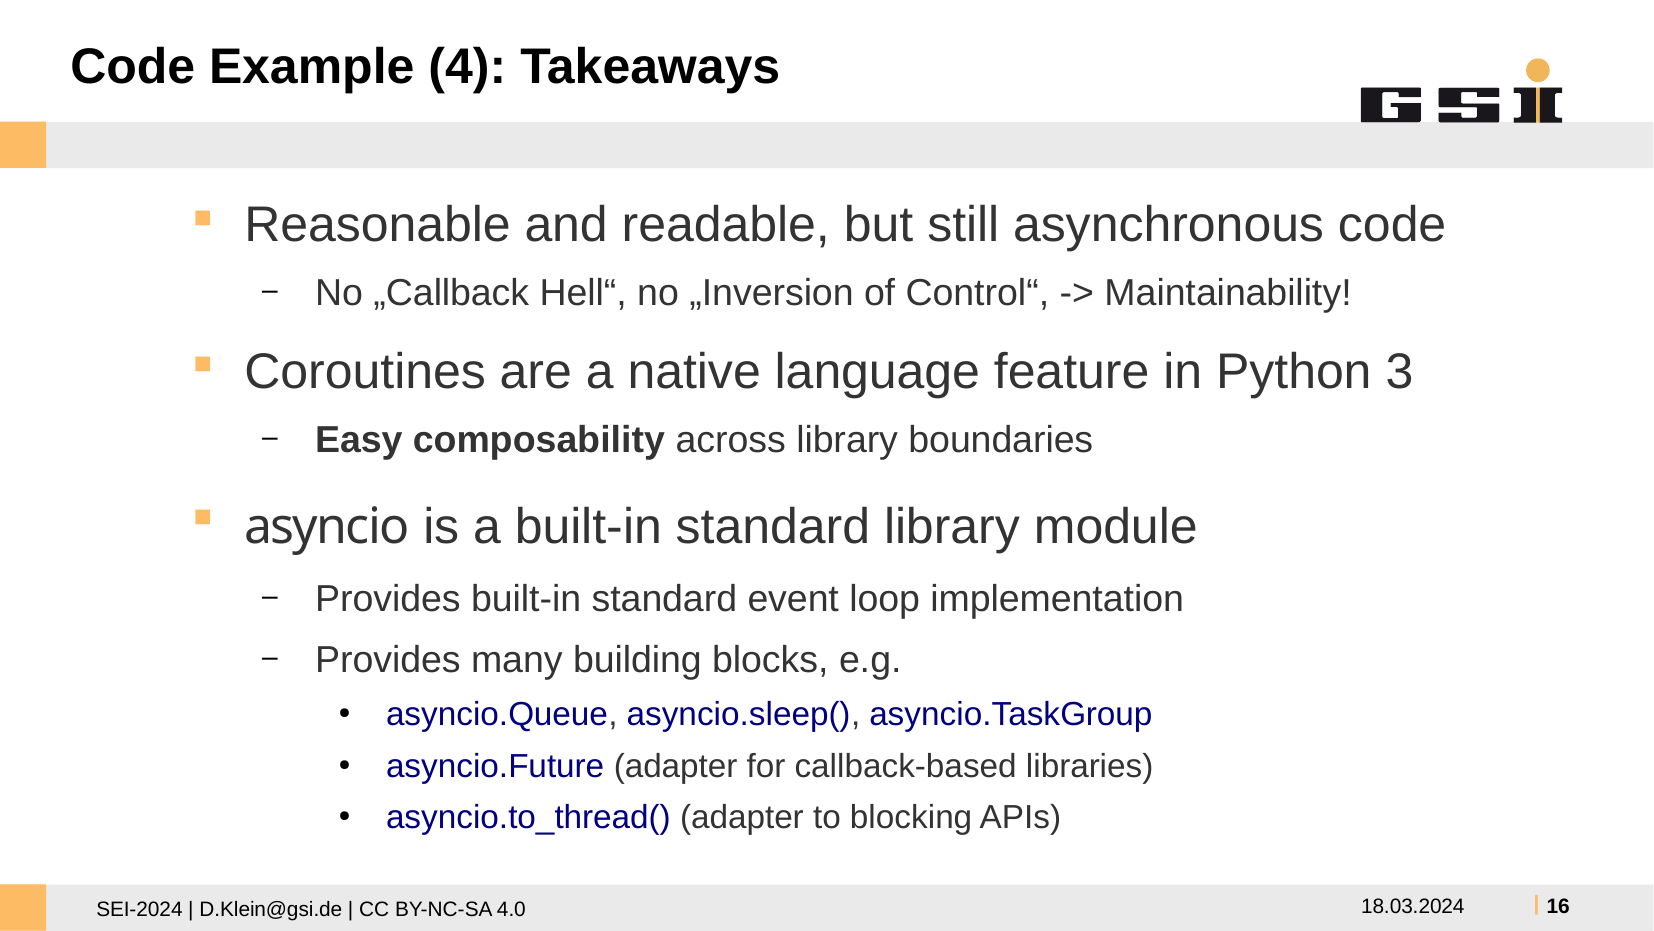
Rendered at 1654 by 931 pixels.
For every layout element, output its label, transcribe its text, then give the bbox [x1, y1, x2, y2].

picture [1359, 56, 1564, 125]
list Reasonable and readable, but still asynchronous code No „Callback Hell“, no „Inversion of Control“, -> Maintainability! Coroutines are a native language feature in Python 3 Easy composability across library boundaries asyncio is a built-in standard library module Provides built-in standard event loop implementation Provides many building blocks, e.g. asyncio.Queue, asyncio.sleep(), asyncio.TaskGroup asyncio.Future (adapter for callback-based libraries) asyncio.to_thread() (adapter to blocking APIs) [173, 196, 1473, 862]
title Code Example (4): Takeaways [70, 10, 1296, 123]
